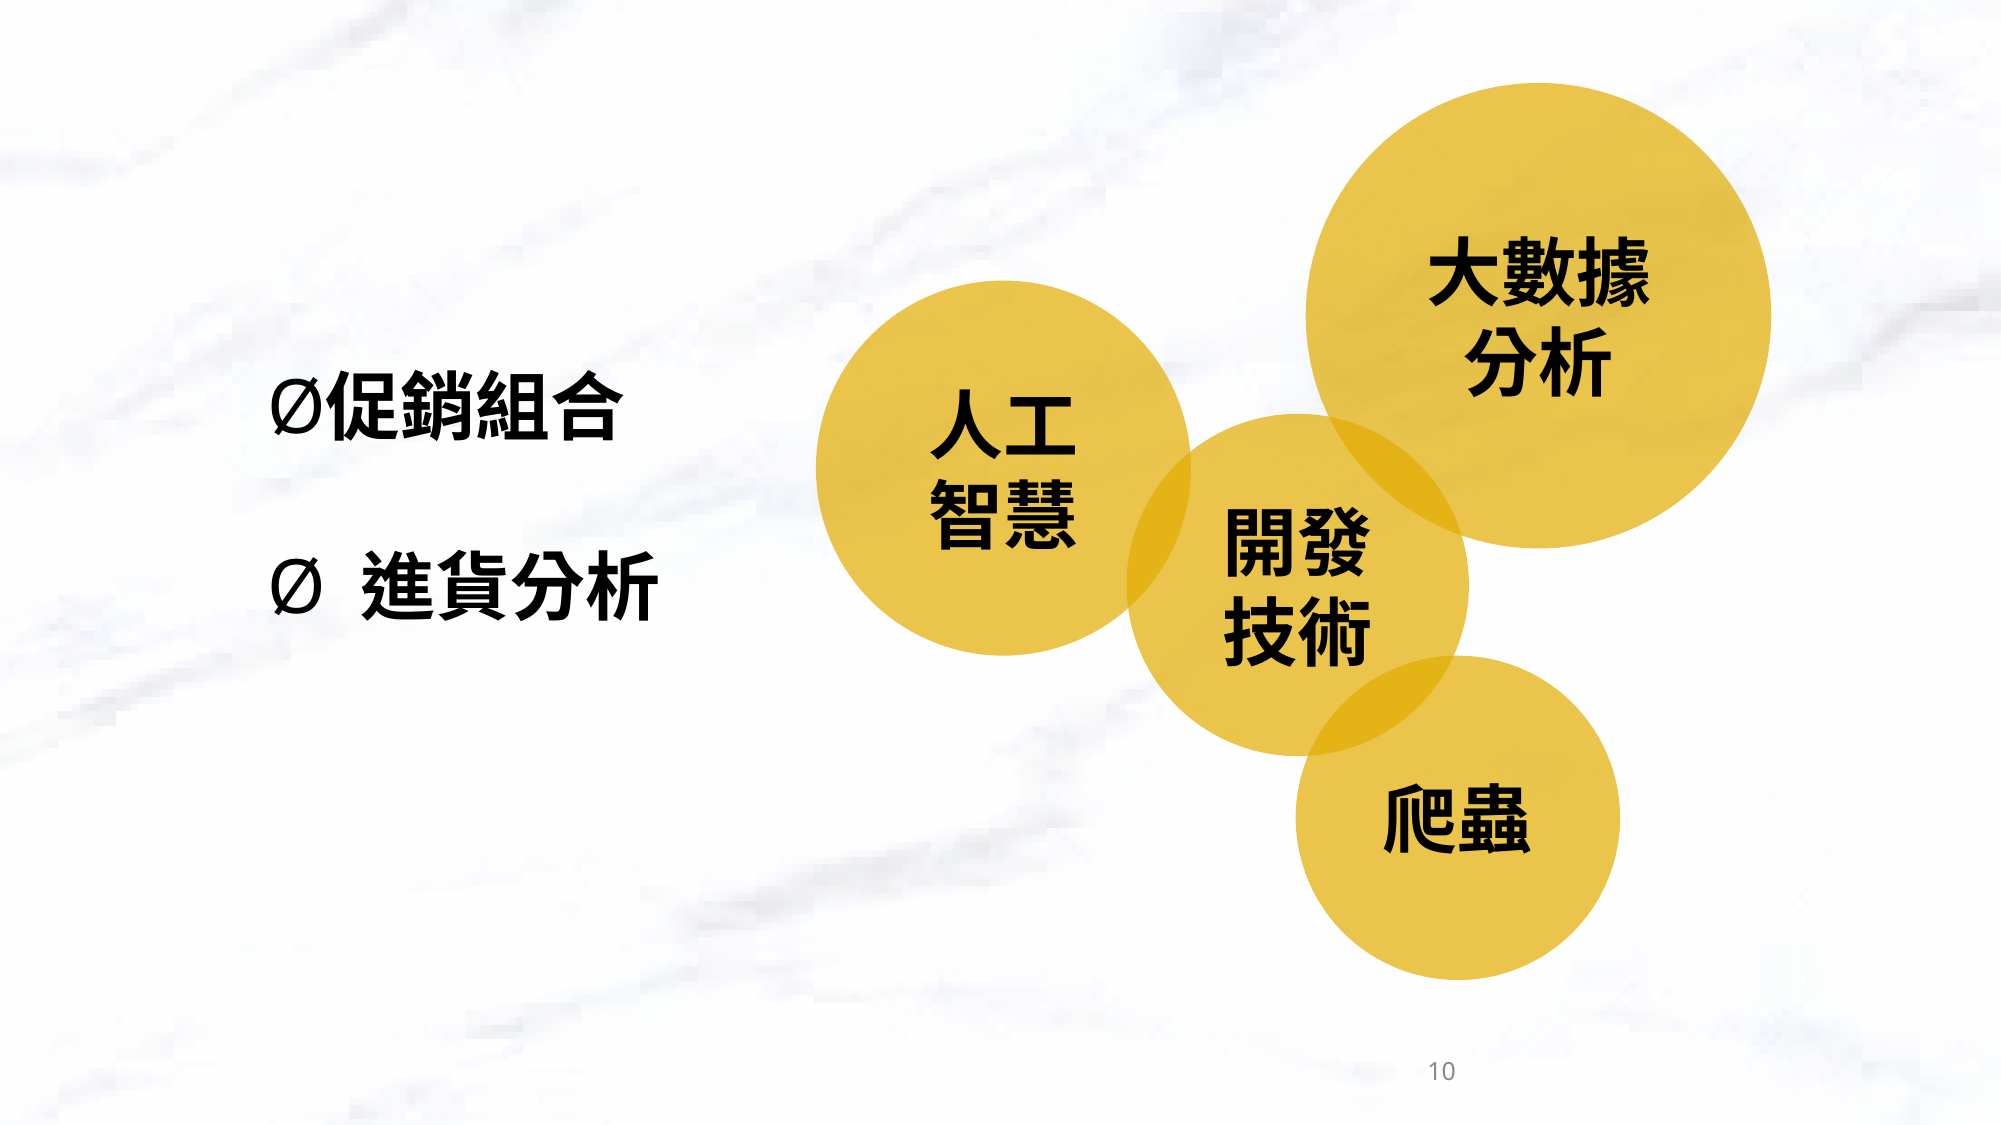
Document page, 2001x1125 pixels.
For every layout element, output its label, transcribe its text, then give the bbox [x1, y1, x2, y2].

text_box 爬蟲 [1295, 655, 1621, 981]
text_box 10 [1412, 1042, 1863, 1103]
picture [0, 0, 2000, 1125]
text_box 人工 智慧 [815, 280, 1191, 656]
text_box 促銷組合 進貨分析 [251, 262, 665, 795]
text_box 大數據分析 [1305, 82, 1772, 549]
text_box 開發技術 [1126, 413, 1469, 757]
